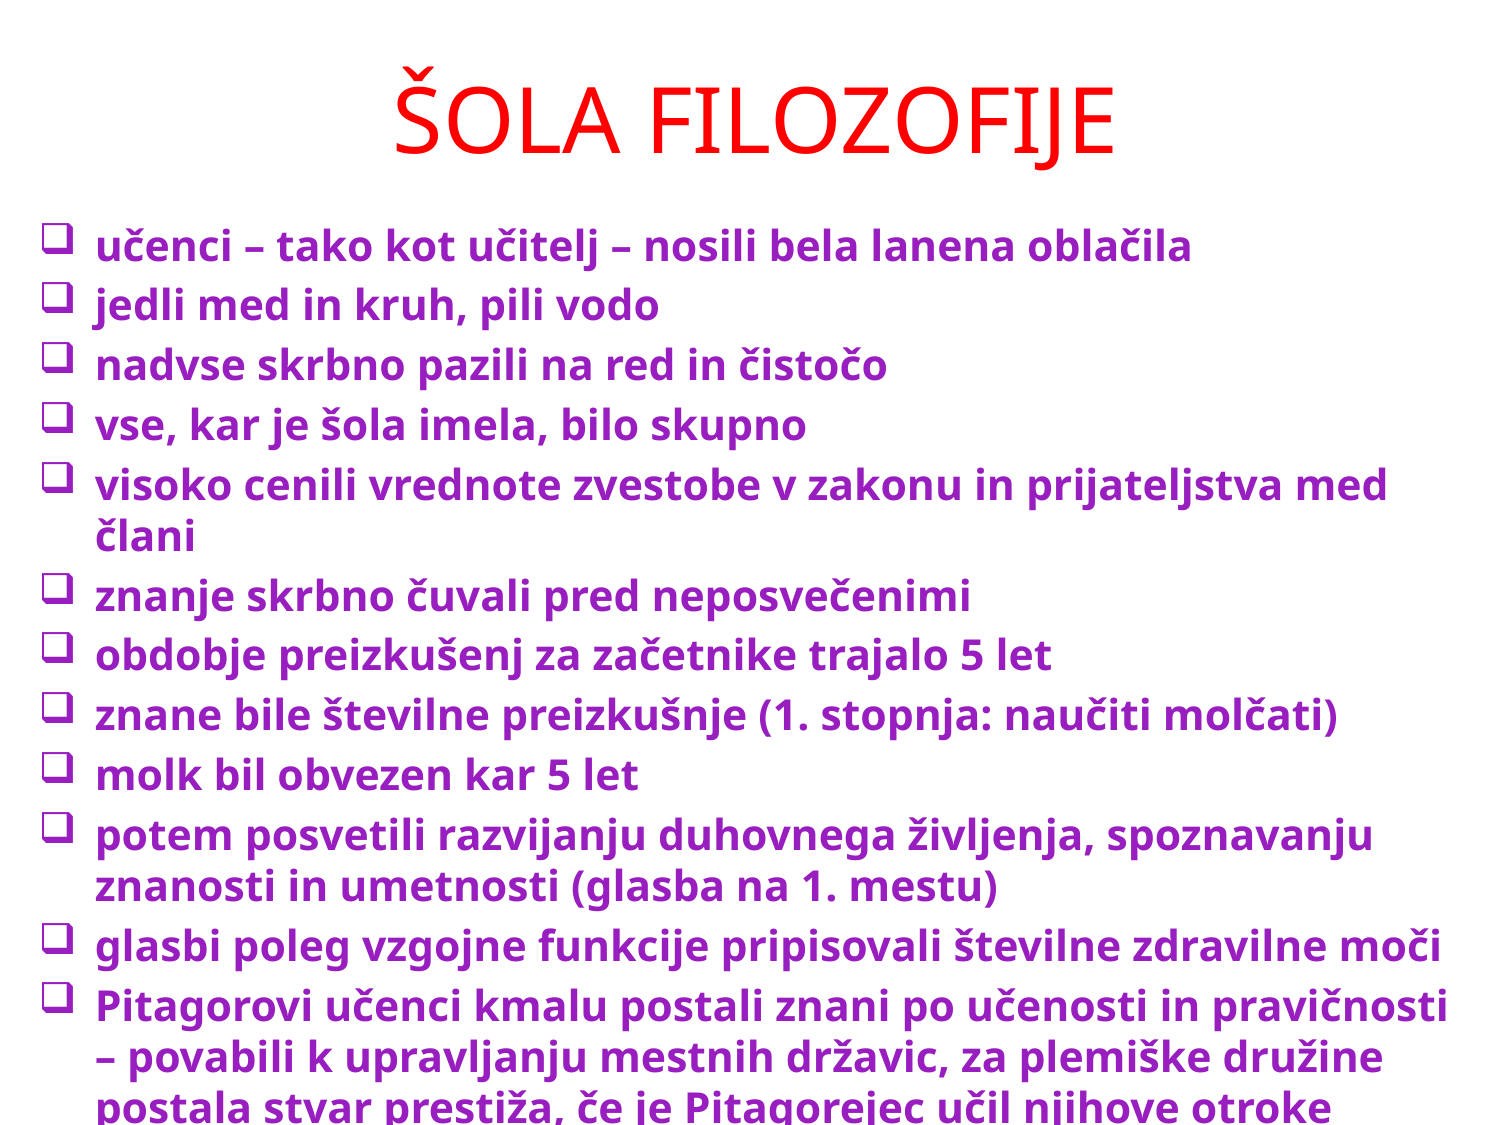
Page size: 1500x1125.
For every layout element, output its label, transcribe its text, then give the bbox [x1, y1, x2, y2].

picture [195, 1112, 203, 1119]
list učenci – tako kot učitelj – nosili bela lanena oblačila jedli med in kruh, pili vodo nadvse skrbno pazili na red in čistočo vse, kar je šola imela, bilo skupno visoko cenili vrednote zvestobe v zakonu in prijateljstva med člani znanje skrbno čuvali pred neposvečenimi obdobje preizkušenj za začetnike trajalo 5 let znane bile številne preizkušnje (1. stopnja: naučiti molčati) molk bil obvezen kar 5 let potem posvetili razvijanju duhovnega življenja, spoznavanju znanosti in umetnosti (glasba na 1. mestu) glasbi poleg vzgojne funkcije pripisovali številne zdravilne moči Pitagorovi učenci kmalu postali znani po učenosti in pravičnosti – povabili k upravljanju mestnih državic, za plemiške družine postala stvar prestiža, če je Pitagorejec učil njihove otroke [23, 210, 1477, 1102]
picture [535, 1112, 543, 1119]
picture [874, 1102, 1053, 1125]
title ŠOLA FILOZOFIJE [35, 23, 1477, 210]
picture [1262, 1104, 1272, 1118]
picture [0, 0, 1500, 1125]
picture [335, 1112, 343, 1119]
picture [693, 1102, 701, 1107]
picture [234, 1112, 242, 1119]
picture [1316, 1104, 1324, 1109]
picture [1138, 1102, 1147, 1115]
picture [1112, 1104, 1122, 1118]
picture [392, 1102, 637, 1125]
picture [775, 1105, 785, 1118]
picture [1163, 1104, 1171, 1109]
picture [311, 1102, 320, 1115]
picture [656, 1104, 664, 1109]
picture [393, 1104, 402, 1118]
picture [802, 1104, 812, 1118]
picture [750, 1112, 758, 1119]
picture [946, 1102, 954, 1118]
picture [104, 1104, 113, 1118]
picture [1289, 1102, 1296, 1110]
picture [886, 1104, 894, 1109]
picture [129, 1104, 139, 1118]
picture [848, 1104, 856, 1109]
picture [437, 1104, 445, 1109]
picture [607, 1104, 615, 1109]
picture [791, 1102, 867, 1125]
picture [644, 1102, 784, 1125]
picture [1198, 1104, 1208, 1118]
picture [103, 1102, 386, 1125]
